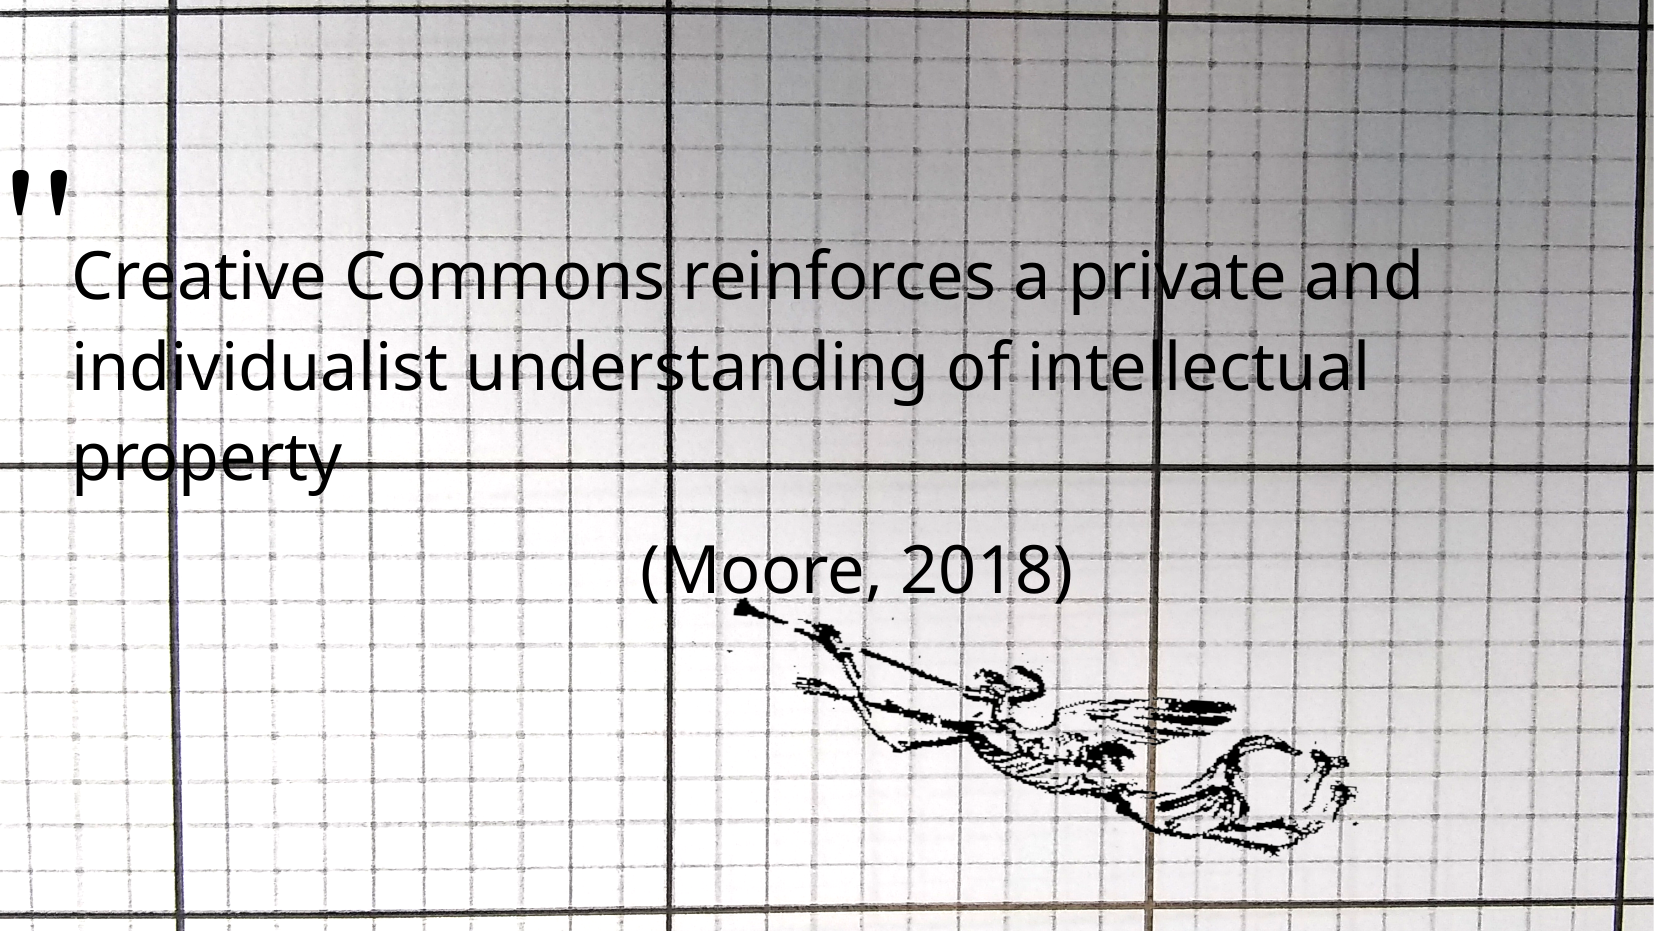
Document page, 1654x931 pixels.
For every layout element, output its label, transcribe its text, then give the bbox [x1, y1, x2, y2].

list Creative Commons reinforces a private and individualist understanding of intellectual property (Moore, 2018) [0, 115, 1642, 815]
picture [0, 0, 1654, 931]
picture [0, 153, 89, 232]
